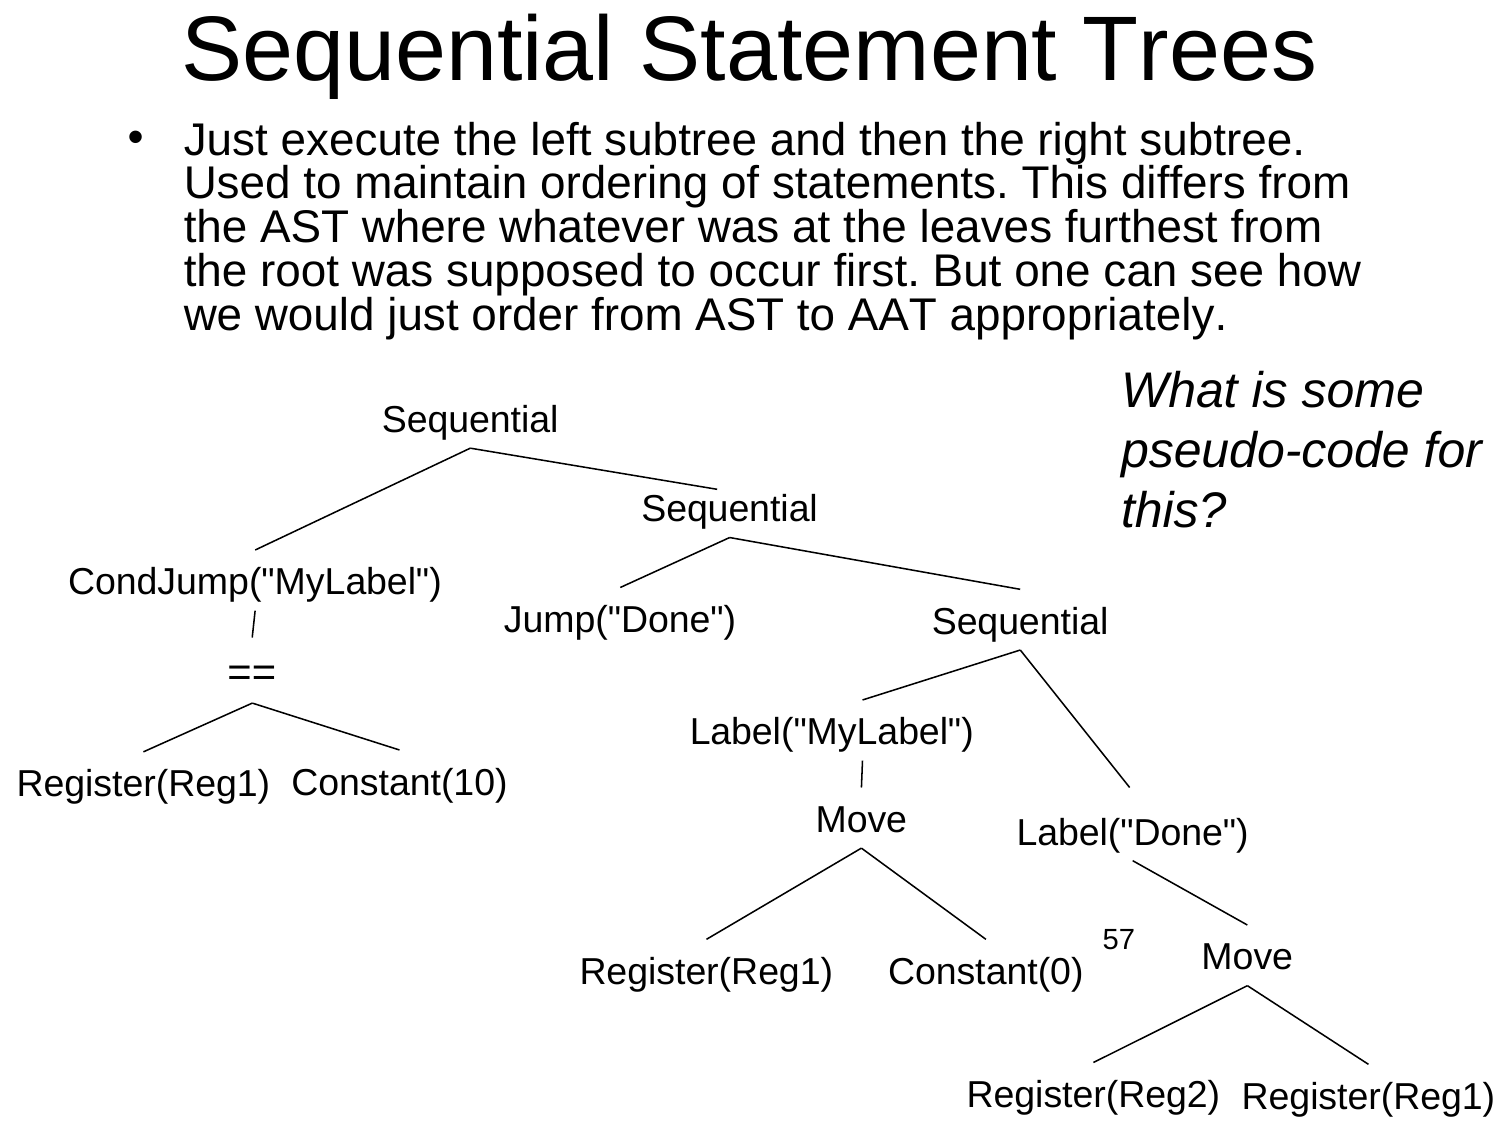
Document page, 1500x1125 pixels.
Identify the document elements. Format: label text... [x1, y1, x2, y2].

text_box Constant(10) [276, 749, 523, 811]
text_box What is some pseudo-code for this? [1106, 349, 1500, 546]
text_box Sequential [626, 476, 833, 538]
text_box Jump("Done") [489, 587, 752, 648]
text_box <number> [837, 912, 982, 988]
text_box Move [1186, 924, 1308, 986]
text_box CondJump("MyLabel") [53, 549, 457, 611]
text_box == [212, 637, 292, 703]
text_box Label("MyLabel") [675, 699, 1051, 761]
text_box Constant(0) [873, 939, 1099, 1000]
text_box <number> [952, 912, 1150, 988]
text_box Register(Reg1) [564, 939, 849, 1000]
text_box Register(Reg2) [951, 1062, 1236, 1123]
text_box Label("Done") [1001, 799, 1264, 861]
list Just execute the left subtree and then the right subtree. Used to maintain ordering of statements. This differs from the AST where whatever was at the leaves furthest from the root was supposed to occur first. But one can see how we would just order from AST to AAT appropriately. [112, 112, 1388, 376]
text_box Move [800, 787, 922, 848]
text_box Sequential [917, 589, 1124, 650]
text_box Register(Reg1) [1226, 1064, 1500, 1125]
text_box Register(Reg1) [1, 751, 286, 813]
text_box Sequential [367, 387, 574, 448]
title Sequential Statement Trees [0, 0, 1500, 138]
